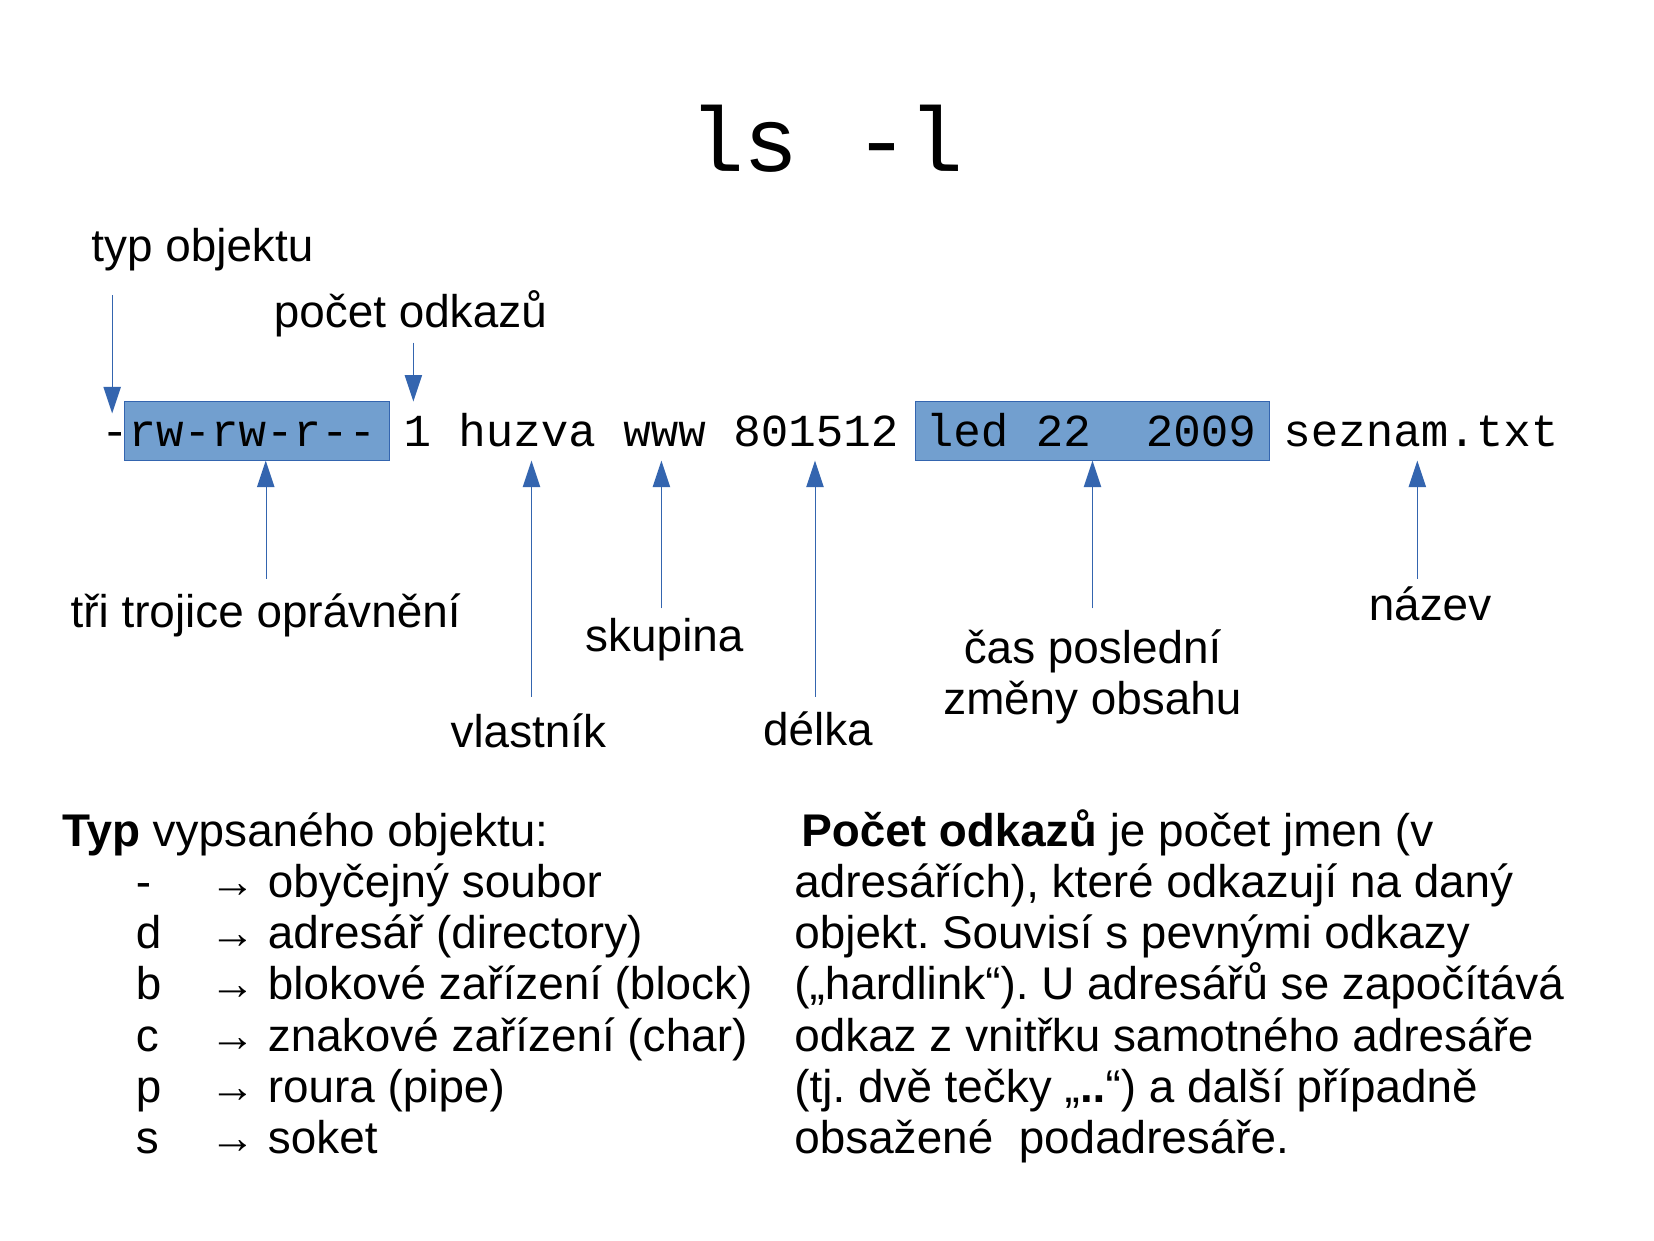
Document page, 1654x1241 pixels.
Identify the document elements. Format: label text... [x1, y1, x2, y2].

text_box počet odkazů [248, 278, 573, 345]
text_box čas poslední změny obsahu [915, 614, 1270, 732]
text_box -rw-rw-r-- 1 huzva www 801512 led 22 2009 seznam.txt [76, 401, 1583, 466]
text_box vlastník [425, 698, 632, 764]
text_box název [1354, 571, 1506, 638]
text_box tři trojice oprávnění [47, 578, 485, 645]
text_box typ objektu [76, 212, 355, 279]
text_box Počet odkazů je počet jmen (v adresářích), které odkazují na daný objekt. Souvisí s pevnými odkazy („hardlink“). U adresářů se započítává odkaz z vnitřku samotného adresáře (tj. dvě tečky „..“) a další případně obsažené podadresáře. [779, 797, 1595, 1173]
text_box Typ vypsaného objektu: - → obyčejný soubor d → adresář (directory) b → blokové zařízení (block) c → znakové zařízení (char) p → roura (pipe) s → soket [47, 797, 779, 1171]
text_box délka [744, 696, 892, 763]
text_box skupina [561, 602, 768, 669]
title ls -l [82, 50, 1571, 244]
